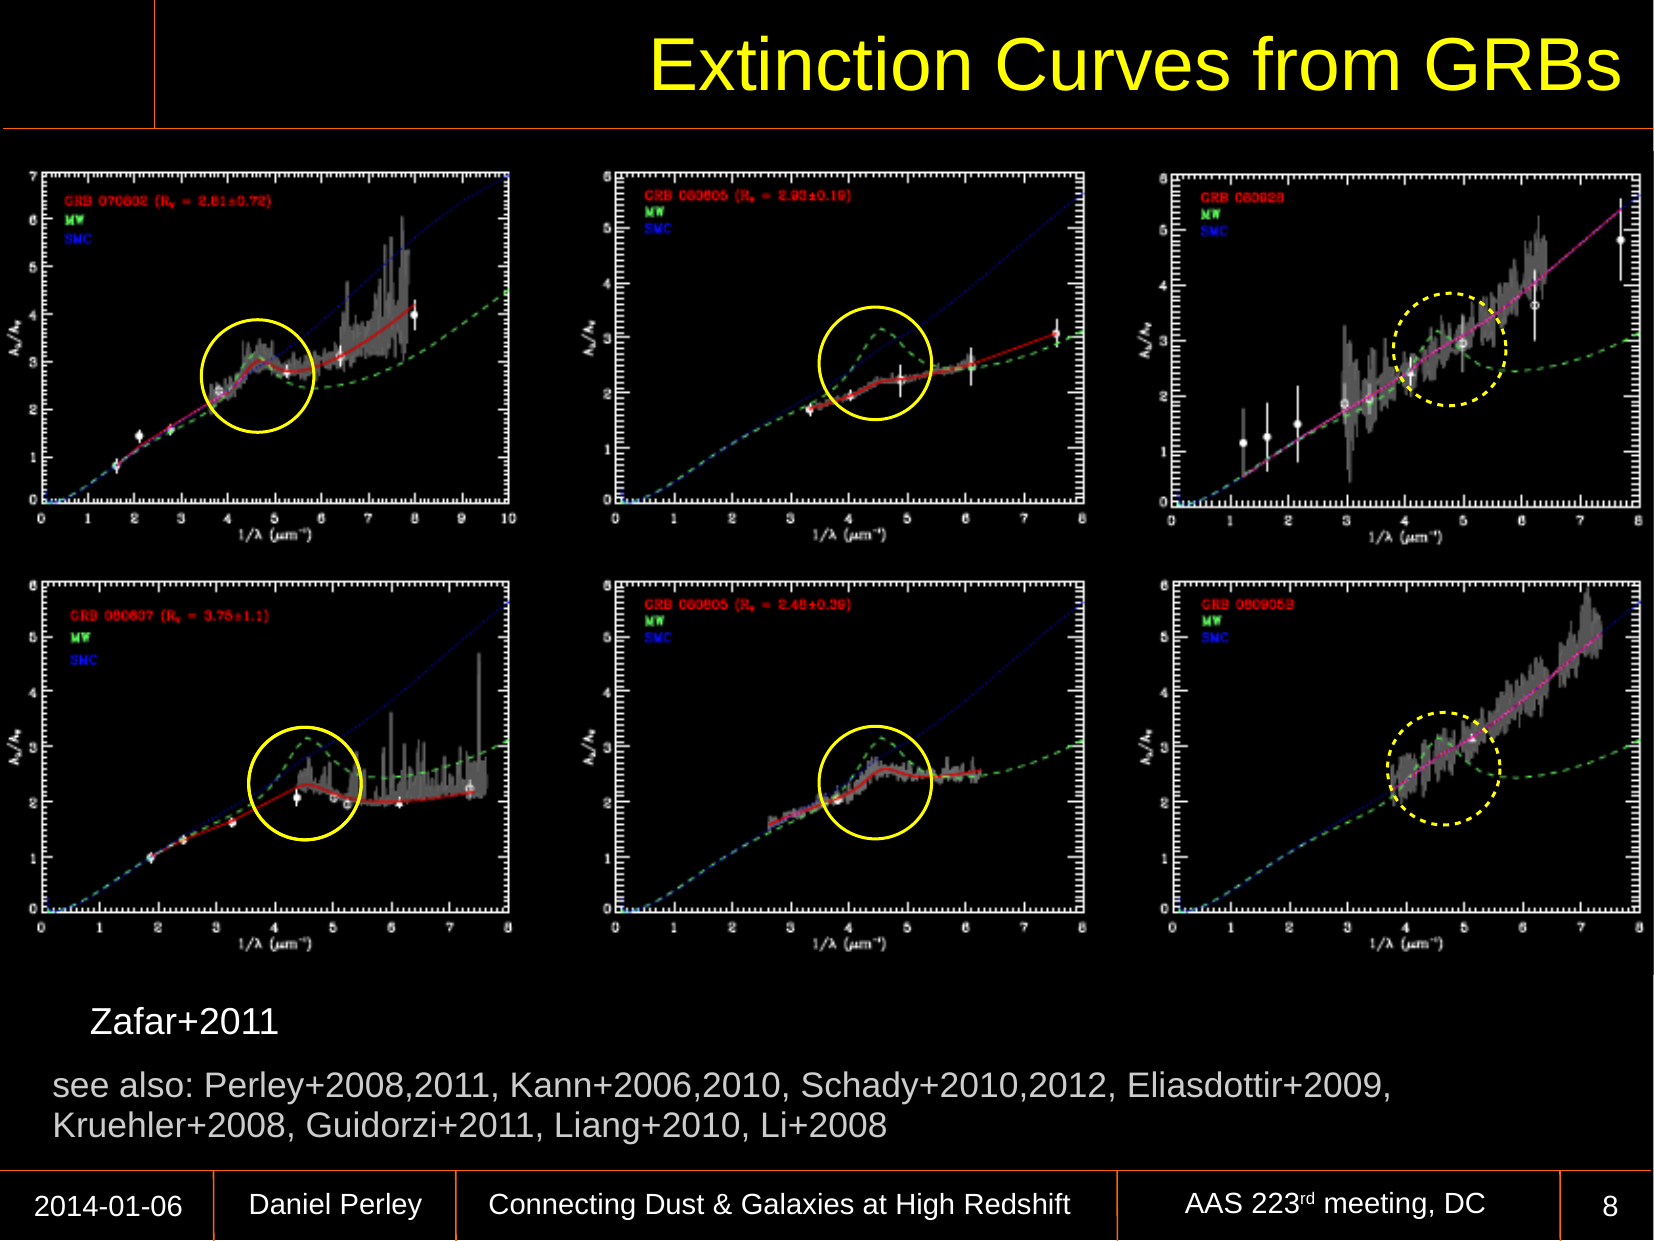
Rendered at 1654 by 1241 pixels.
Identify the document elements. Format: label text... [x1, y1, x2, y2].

title Extinction Curves from GRBs [187, 21, 1624, 108]
text_box Zafar+2011 [75, 993, 338, 1051]
text_box see also: Perley+2008,2011, Kann+2006,2010, Schady+2010,2012, Eliasdottir+2009, Kruehler+2008, Guidorzi+2011, Liang+2010, Li+2008 [37, 1057, 1613, 1153]
picture [0, 151, 1654, 976]
